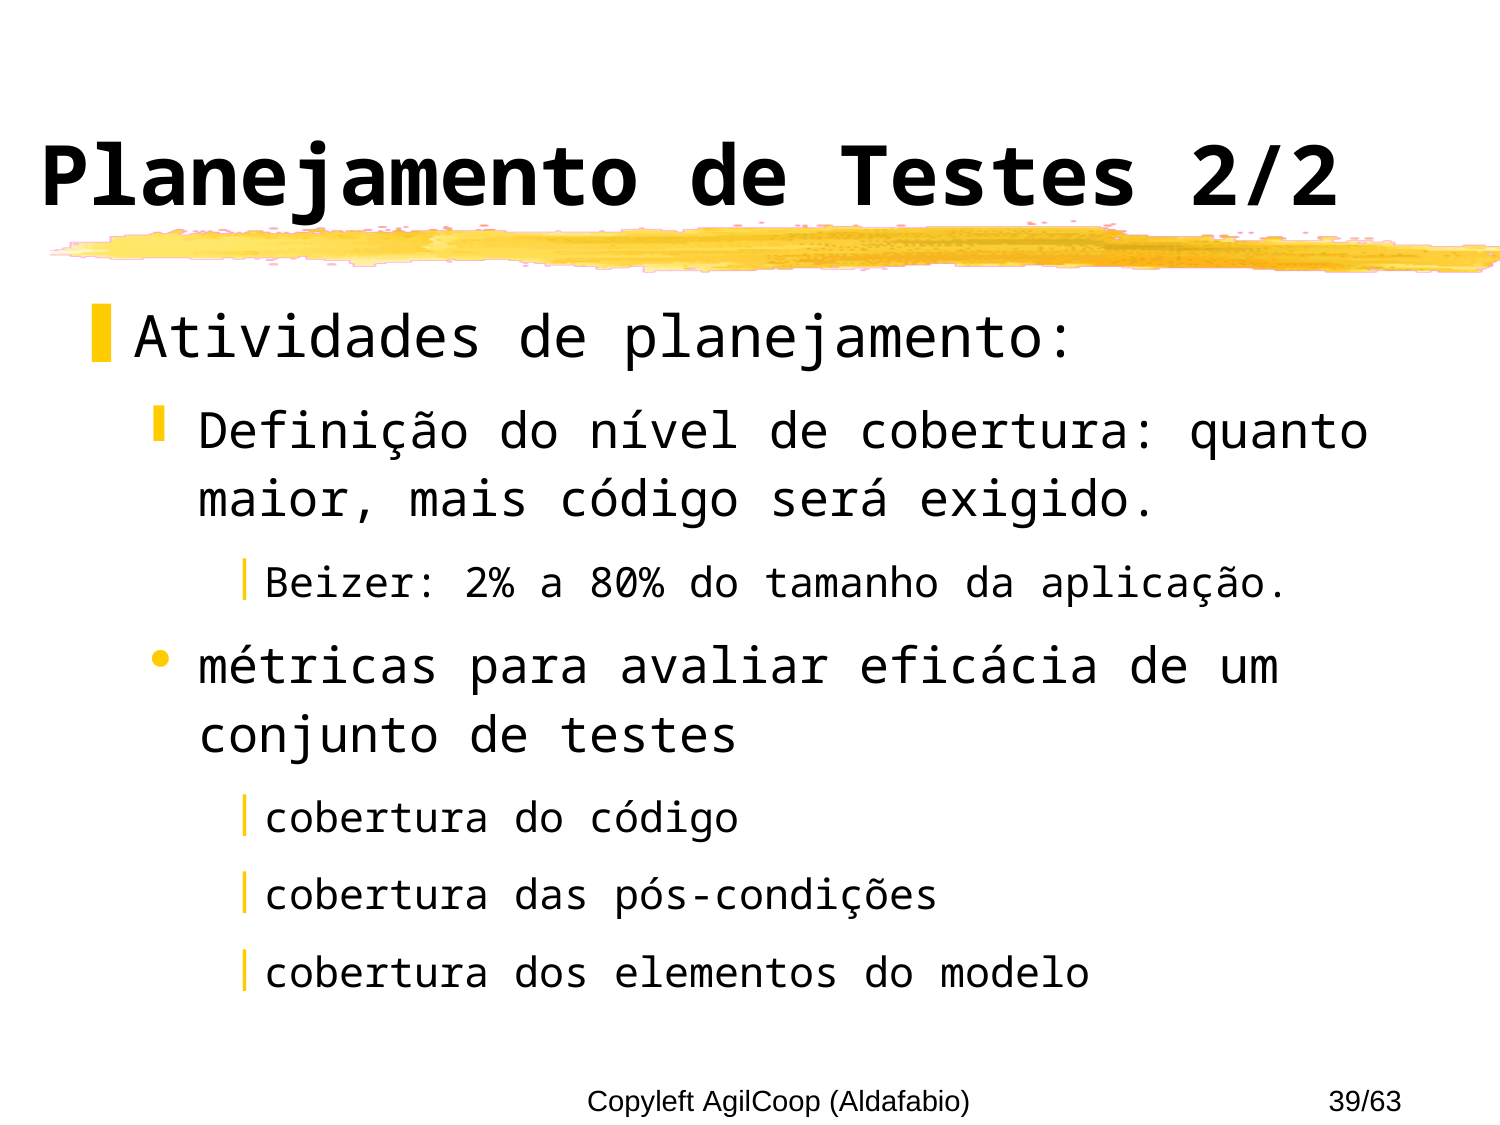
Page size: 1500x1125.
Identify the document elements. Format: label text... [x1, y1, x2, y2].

list Atividades de planejamento: Definição do nível de cobertura: quanto maior, mais código será exigido. Beizer: 2% a 80% do tamanho da aplicação. métricas para avaliar eficácia de um conjunto de testes cobertura do código cobertura das pós-condições cobertura dos elementos do modelo [62, 287, 1405, 972]
title Planejamento de Testes 2/2 [24, 74, 1488, 238]
picture [50, 215, 1500, 284]
